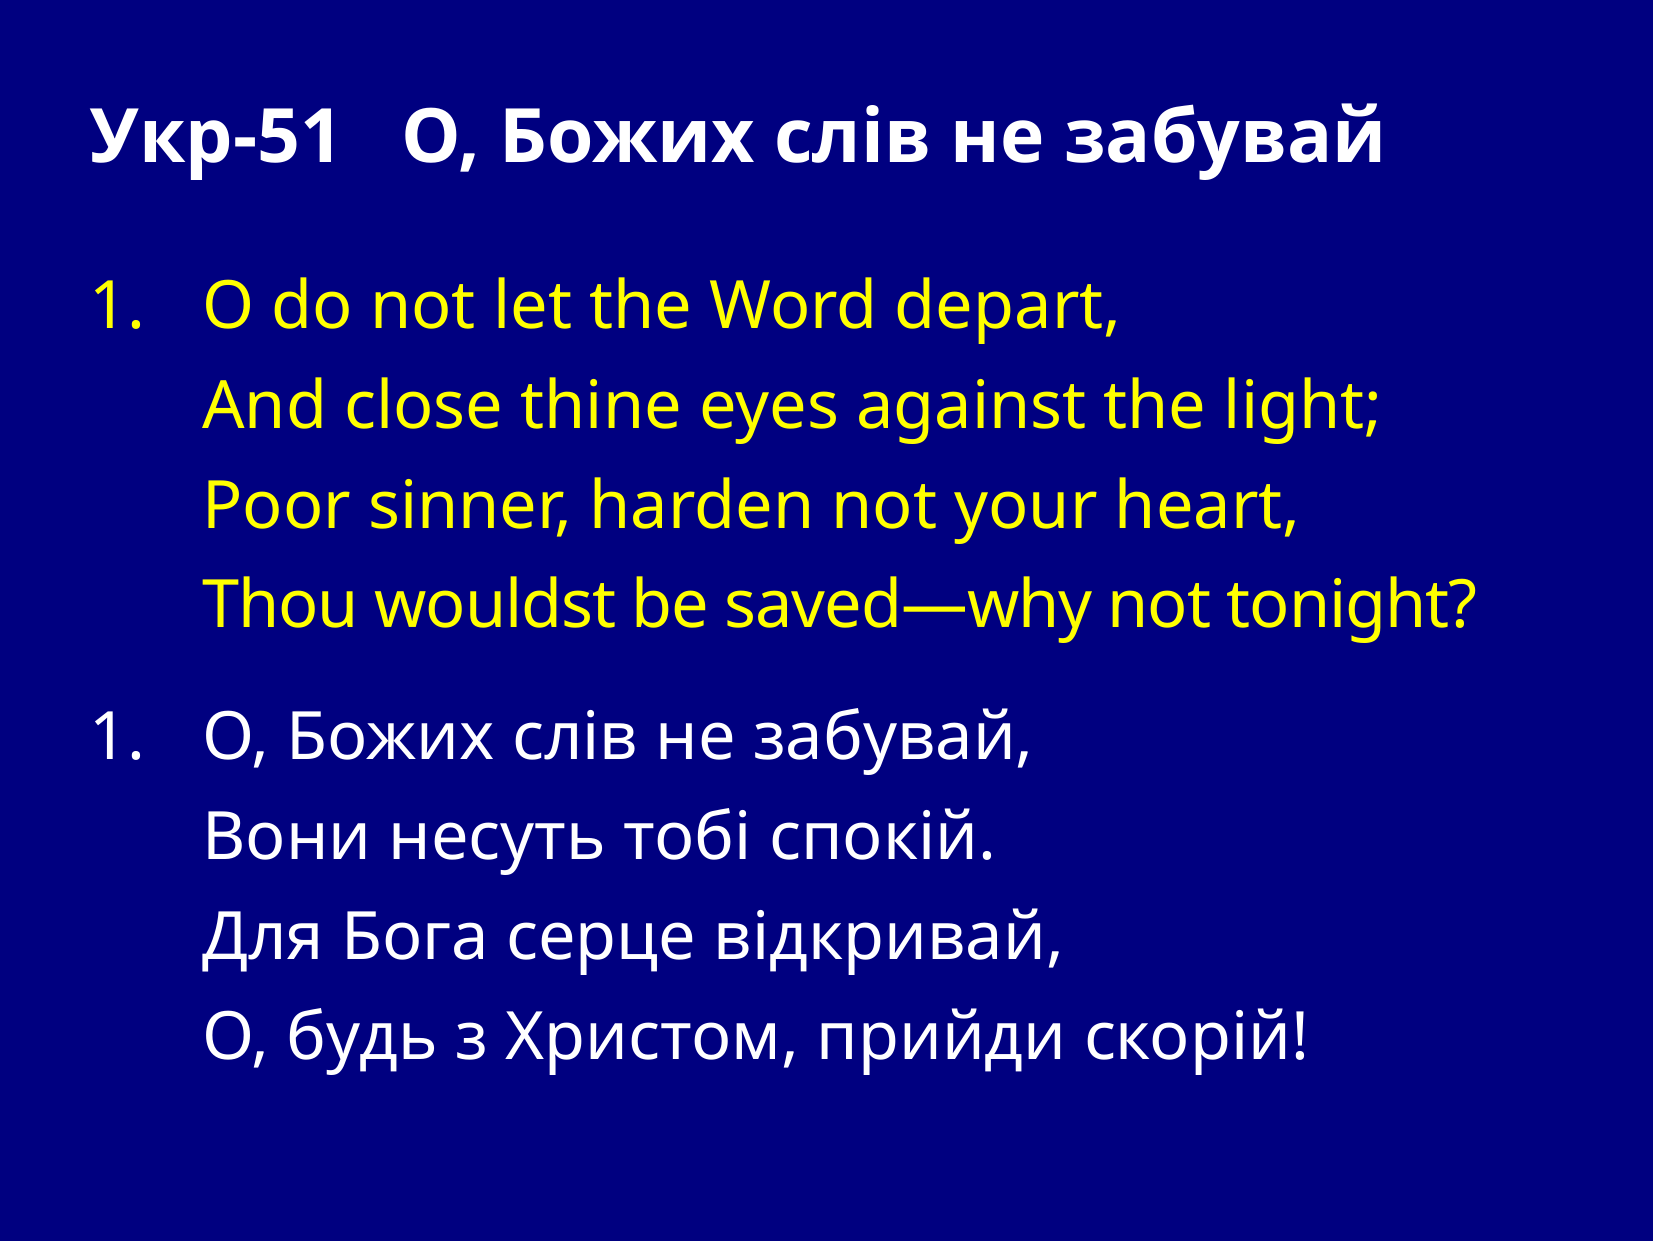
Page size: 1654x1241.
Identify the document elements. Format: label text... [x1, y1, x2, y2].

text_box 1. О, Божих слів не забувай, Вони несуть тобі спокій. Для Бога серце відкривай, О, будь з Христом, прийди скорій! [75, 581, 1576, 1163]
text_box Укр-51 О, Божих слів не забувай [75, 75, 1651, 188]
text_box 1. O do not let the Word depart, And close thine eyes against the light; Poor sinner, harden not your heart, Thou wouldst be saved—why not tonight? [75, 188, 1651, 638]
